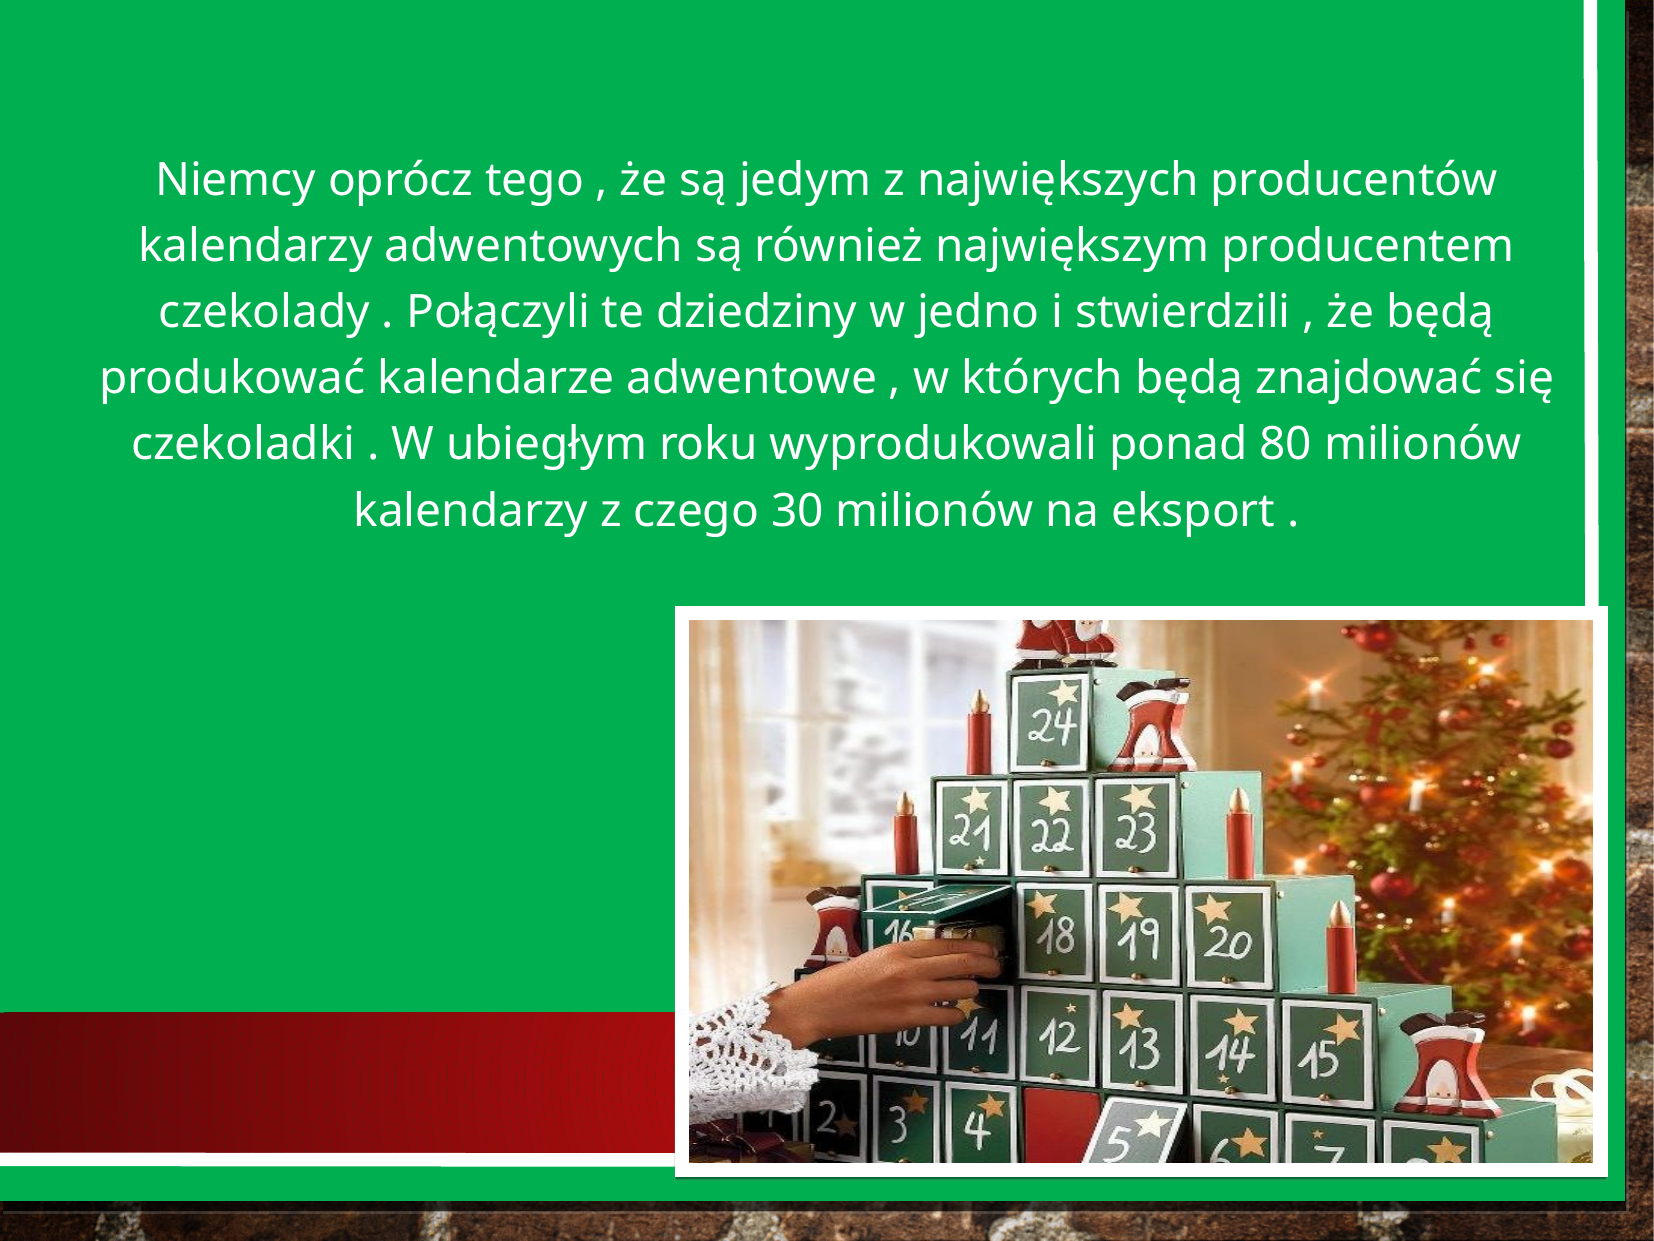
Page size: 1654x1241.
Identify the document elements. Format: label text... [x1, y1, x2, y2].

picture [689, 620, 1594, 1163]
list Niemcy oprócz tego , że są jedym z największych producentów kalendarzy adwentowych są również największym producentem czekolady . Połączyli te dziedziny w jedno i stwierdzili , że będą produkować kalendarze adwentowe , w których będą znajdować się czekoladki . W ubiegłym roku wyprodukowali ponad 80 milionów kalendarzy z czego 30 milionów na eksport . [82, 165, 1571, 509]
